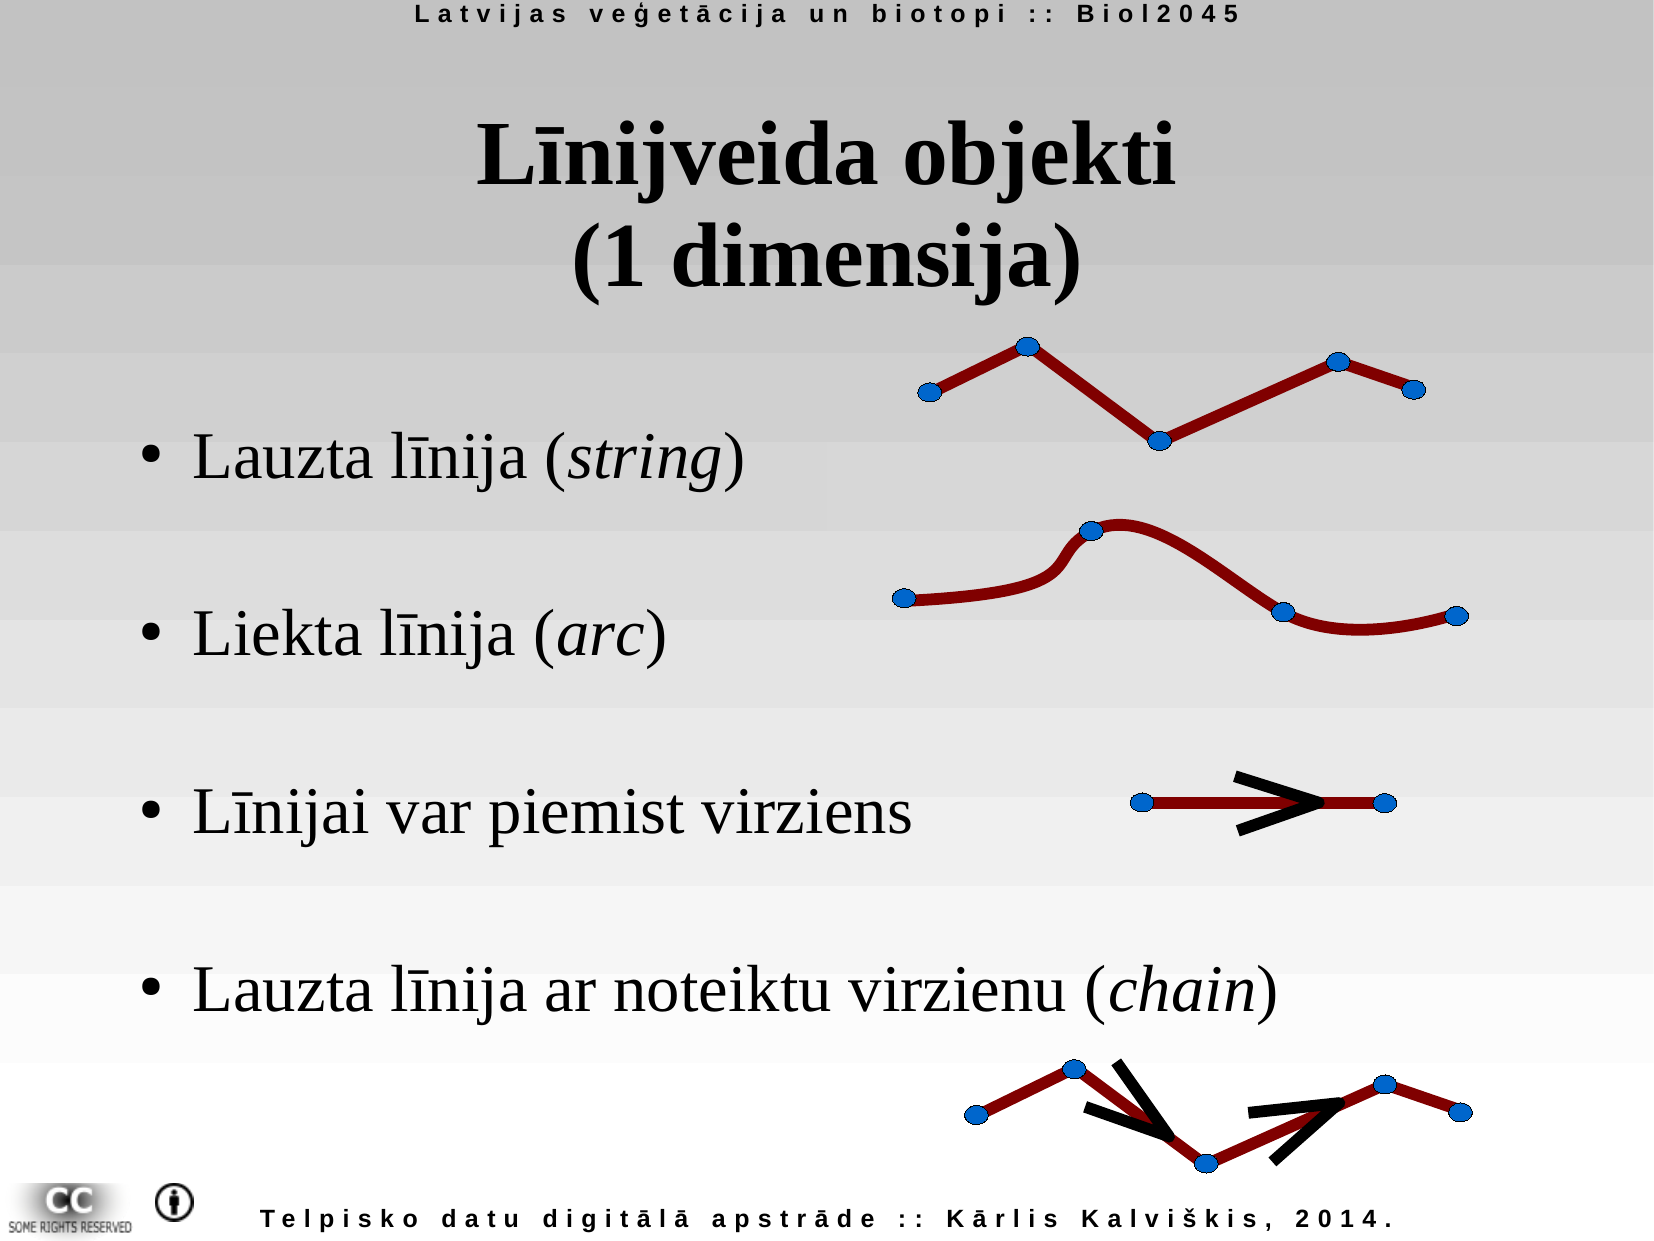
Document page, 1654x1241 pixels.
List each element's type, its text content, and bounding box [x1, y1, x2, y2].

text_box [1194, 1154, 1219, 1174]
title Līnijveida objekti (1 dimensija) [121, 102, 1534, 311]
text_box [1326, 352, 1351, 372]
text_box [1015, 337, 1040, 357]
text_box [1444, 606, 1469, 626]
text_box [964, 1105, 989, 1125]
text_box [1079, 521, 1104, 541]
text_box [1271, 602, 1296, 622]
text_box [1373, 1074, 1397, 1094]
text_box [917, 382, 942, 402]
text_box [1448, 1102, 1473, 1122]
picture [0, 0, 1654, 1241]
text_box [1130, 792, 1154, 812]
text_box [1062, 1059, 1087, 1079]
text_box [1147, 431, 1172, 451]
text_box [1372, 793, 1397, 813]
list Lauzta līnija (string) Liekta līnija (arc) Līnijai var piemist virziens Lauzta līnija ar noteiktu virzienu (chain) [121, 344, 1534, 1130]
text_box [892, 588, 917, 608]
text_box [1401, 380, 1426, 400]
